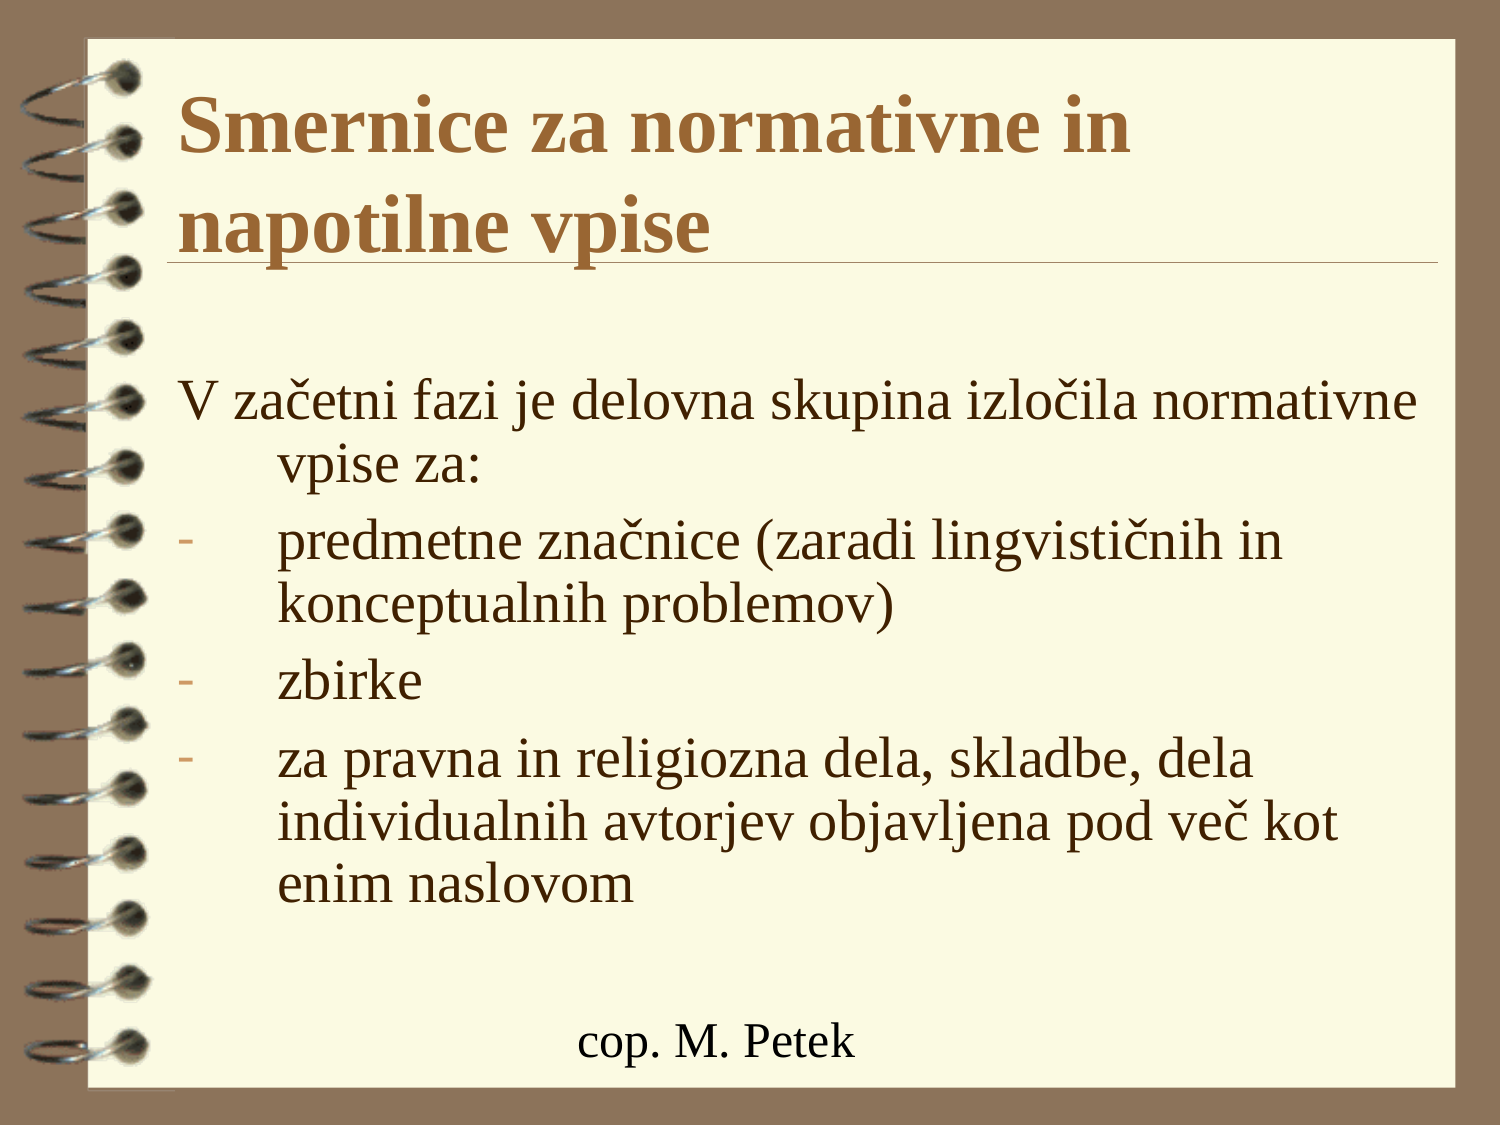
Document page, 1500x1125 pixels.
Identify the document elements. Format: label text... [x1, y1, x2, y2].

picture [0, 0, 175, 1125]
title Smernice za normativne in napotilne vpise [162, 61, 1438, 277]
list V začetni fazi je delovna skupina izločila normativne vpise za: predmetne značnice (zaradi lingvističnih in konceptualnih problemov) zbirke za pravna in religiozna dela, skladbe, dela individualnih avtorjev objavljena pod več kot enim naslovom [162, 361, 1438, 1002]
